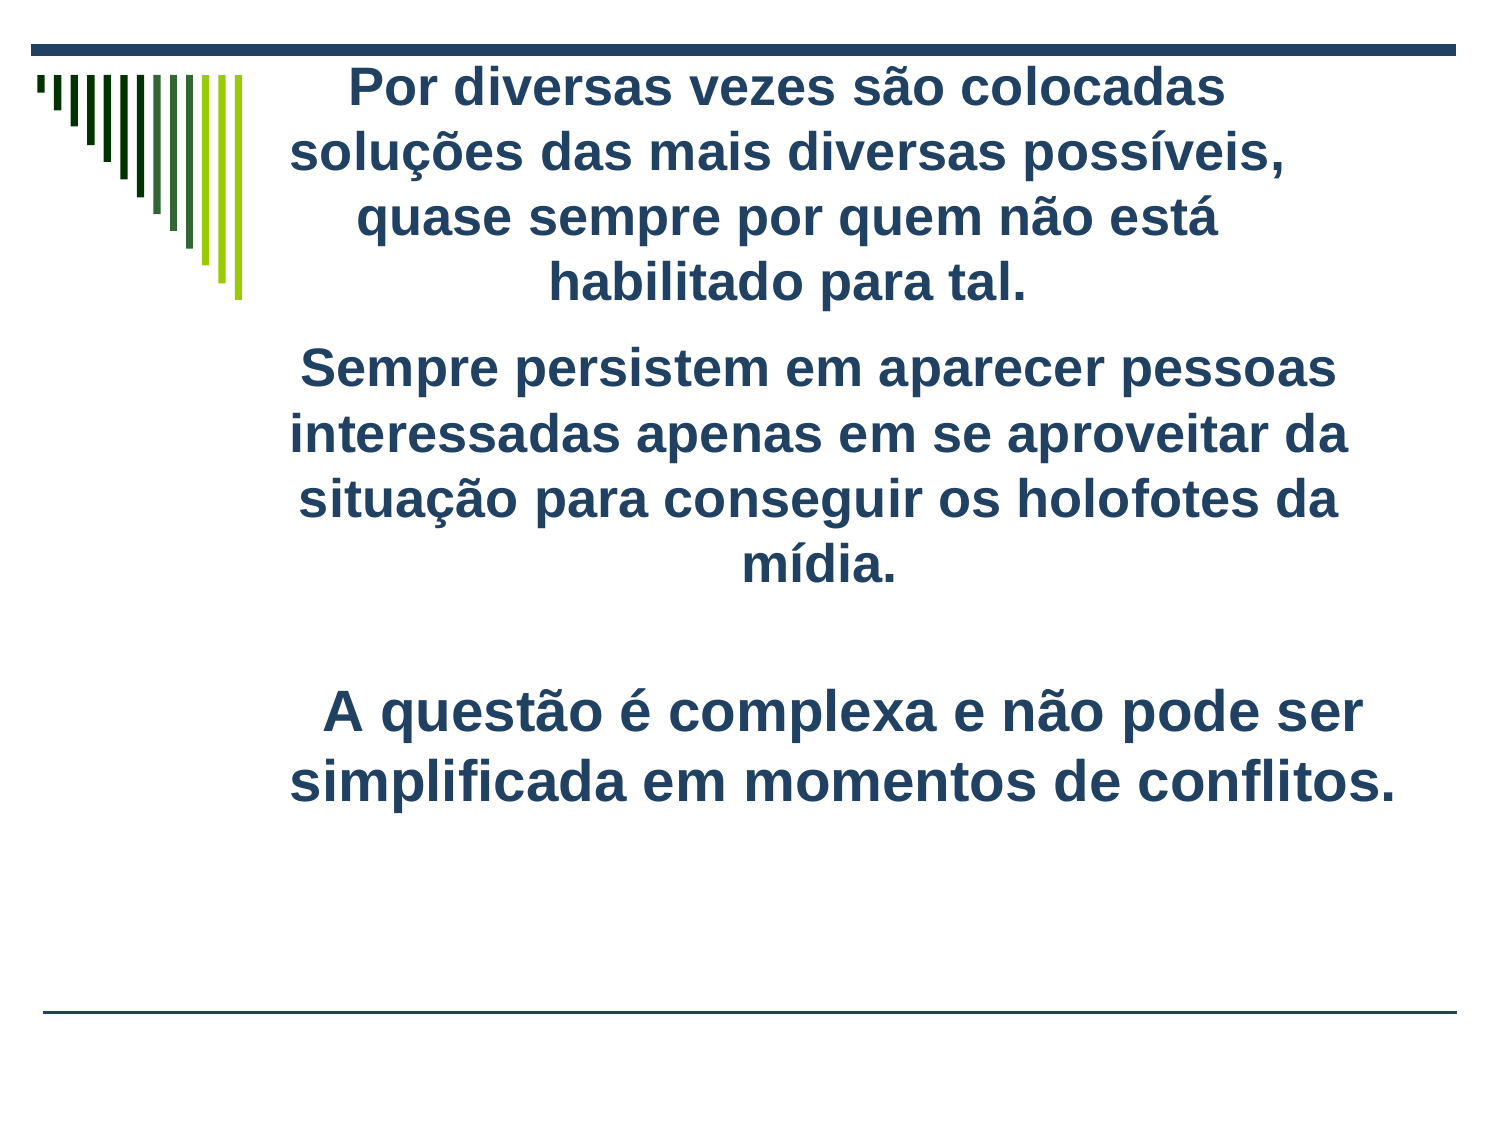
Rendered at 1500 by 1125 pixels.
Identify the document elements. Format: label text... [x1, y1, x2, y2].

list A questão é complexa e não pode ser simplificada em momentos de conflitos. [274, 665, 1425, 978]
list Sempre persistem em aparecer pessoas interessadas apenas em se aproveitar da situação para conseguir os holofotes da mídia. [274, 324, 1425, 637]
title Por diversas vezes são colocadas soluções das mais diversas possíveis, quase sempre por quem não está habilitado para tal. [274, 43, 1425, 319]
